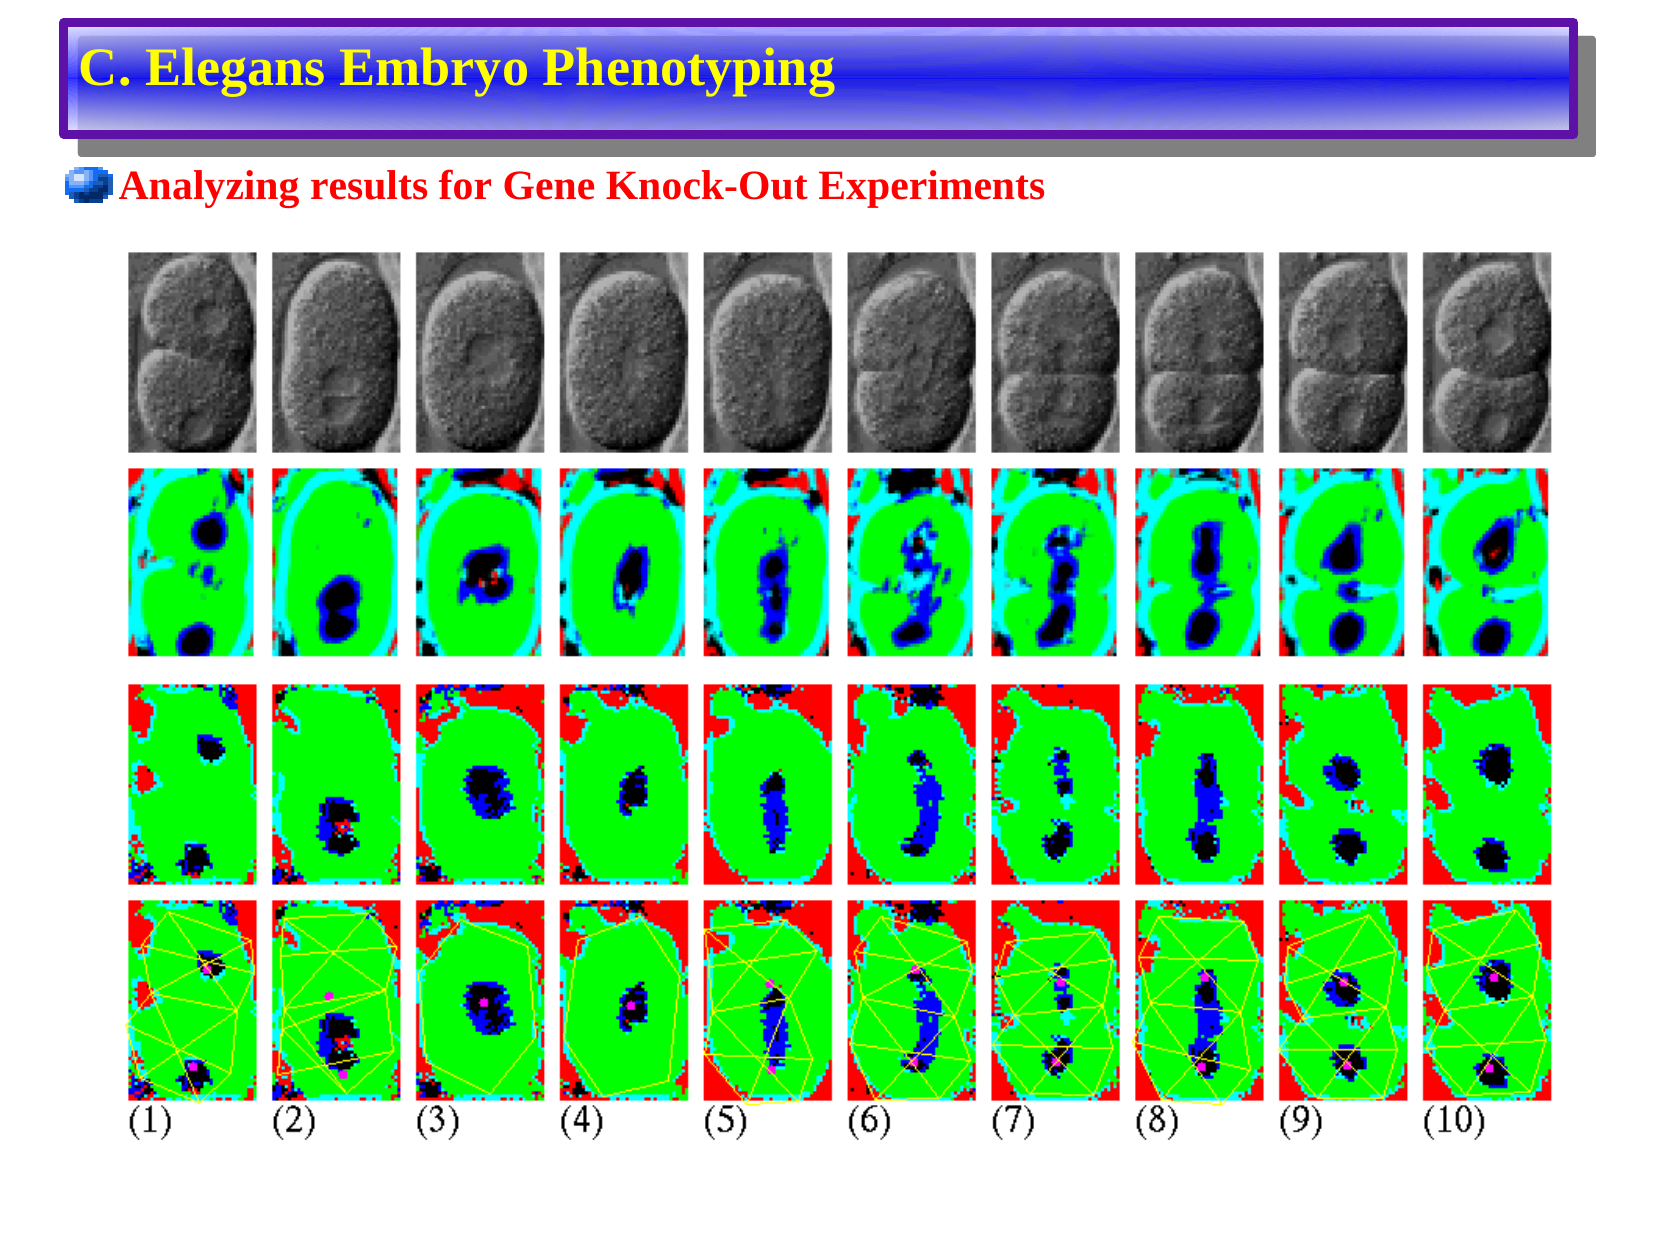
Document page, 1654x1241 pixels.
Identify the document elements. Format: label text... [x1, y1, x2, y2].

picture [113, 237, 1564, 1151]
text_box Analyzing results for Gene Knock-Out Experiments [65, 161, 1428, 269]
text_box C. Elegans Embryo Phenotyping [63, 22, 1574, 135]
